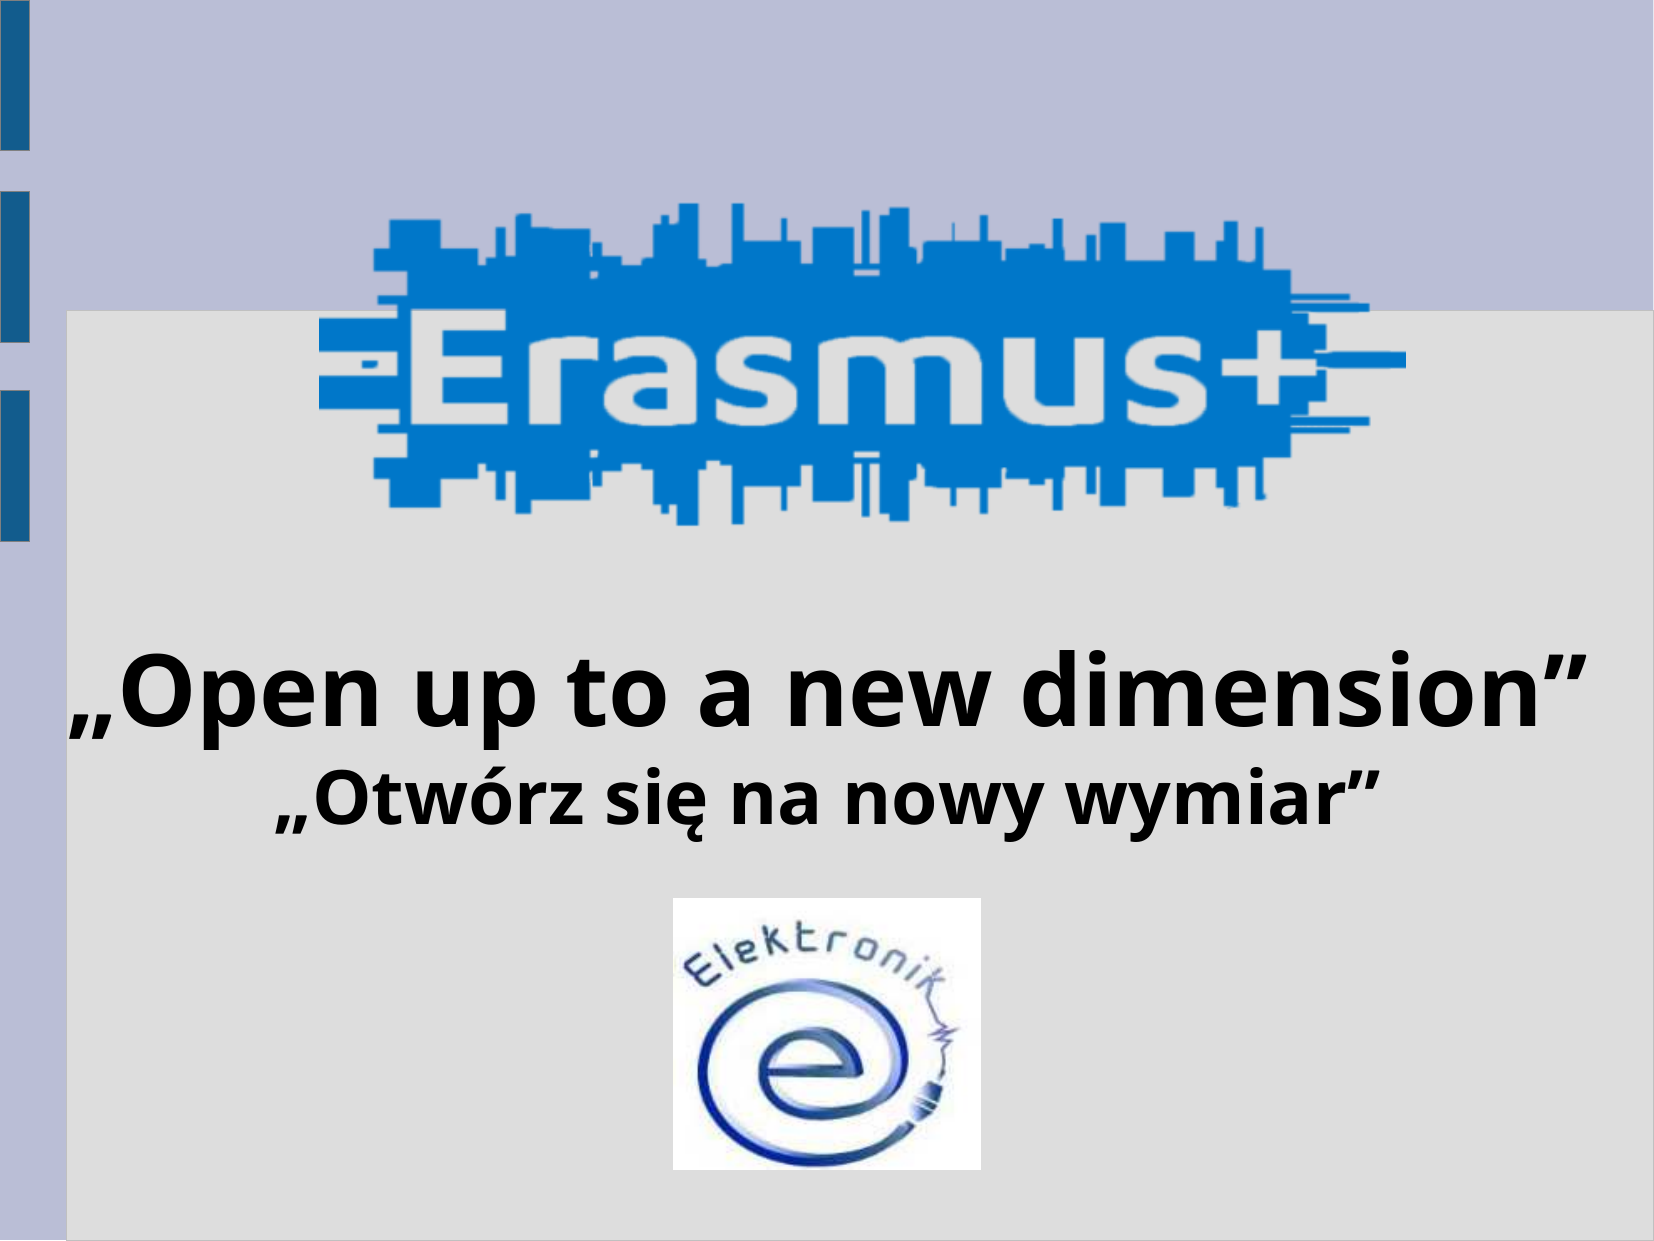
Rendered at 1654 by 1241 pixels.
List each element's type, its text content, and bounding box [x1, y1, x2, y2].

picture [319, 70, 1406, 665]
subtitle „Open up to a new dimension” „Otwórz się na nowy wymiar” [62, 344, 1593, 1127]
picture [673, 898, 981, 1170]
